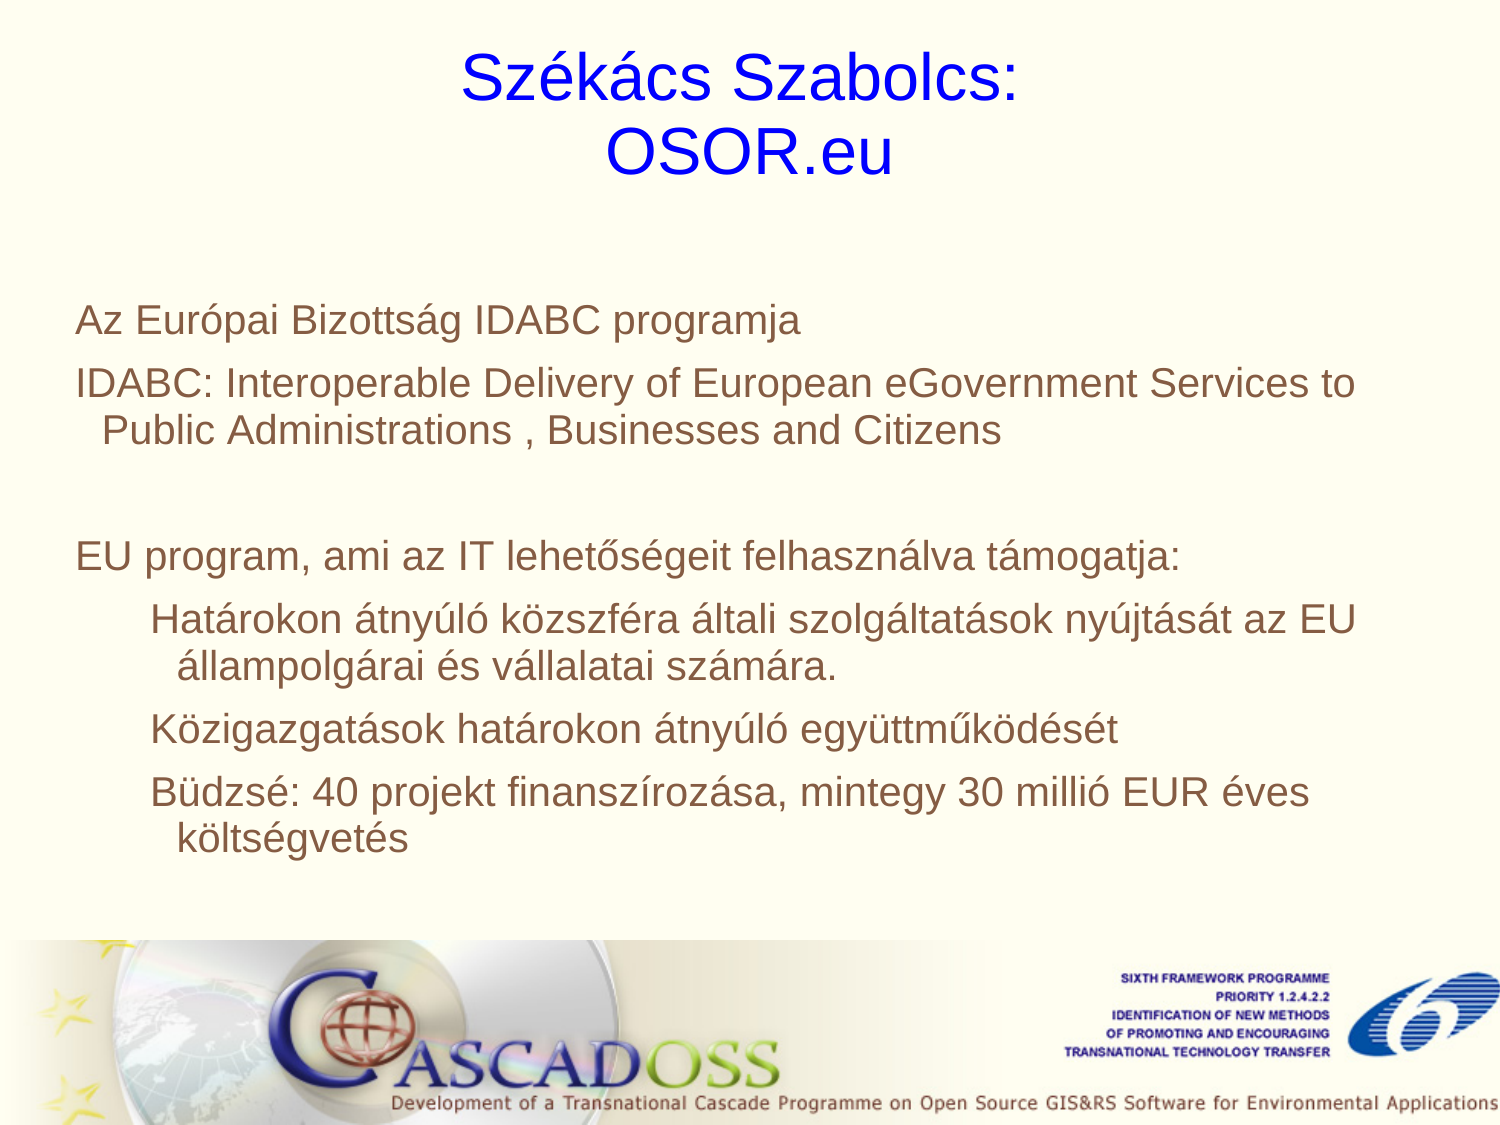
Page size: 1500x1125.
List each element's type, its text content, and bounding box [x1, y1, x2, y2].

picture [0, 940, 1500, 1125]
subtitle Az Európai Bizottság IDABC programja IDABC: Interoperable Delivery of European eGovernment Services to Public Administrations , Businesses and Citizens EU program, ami az IT lehetőségeit felhasználva támogatja: Határokon átnyúló közszféra általi szolgáltatások nyújtását az EU állampolgárai és vállalatai számára. Közigazgatások határokon átnyúló együttműködését Büdzsé: 40 projekt finanszírozása, mintegy 30 millió EUR éves költségvetés [75, 215, 1425, 944]
title Székács Szabolcs: OSOR.eu [75, 28, 1425, 201]
